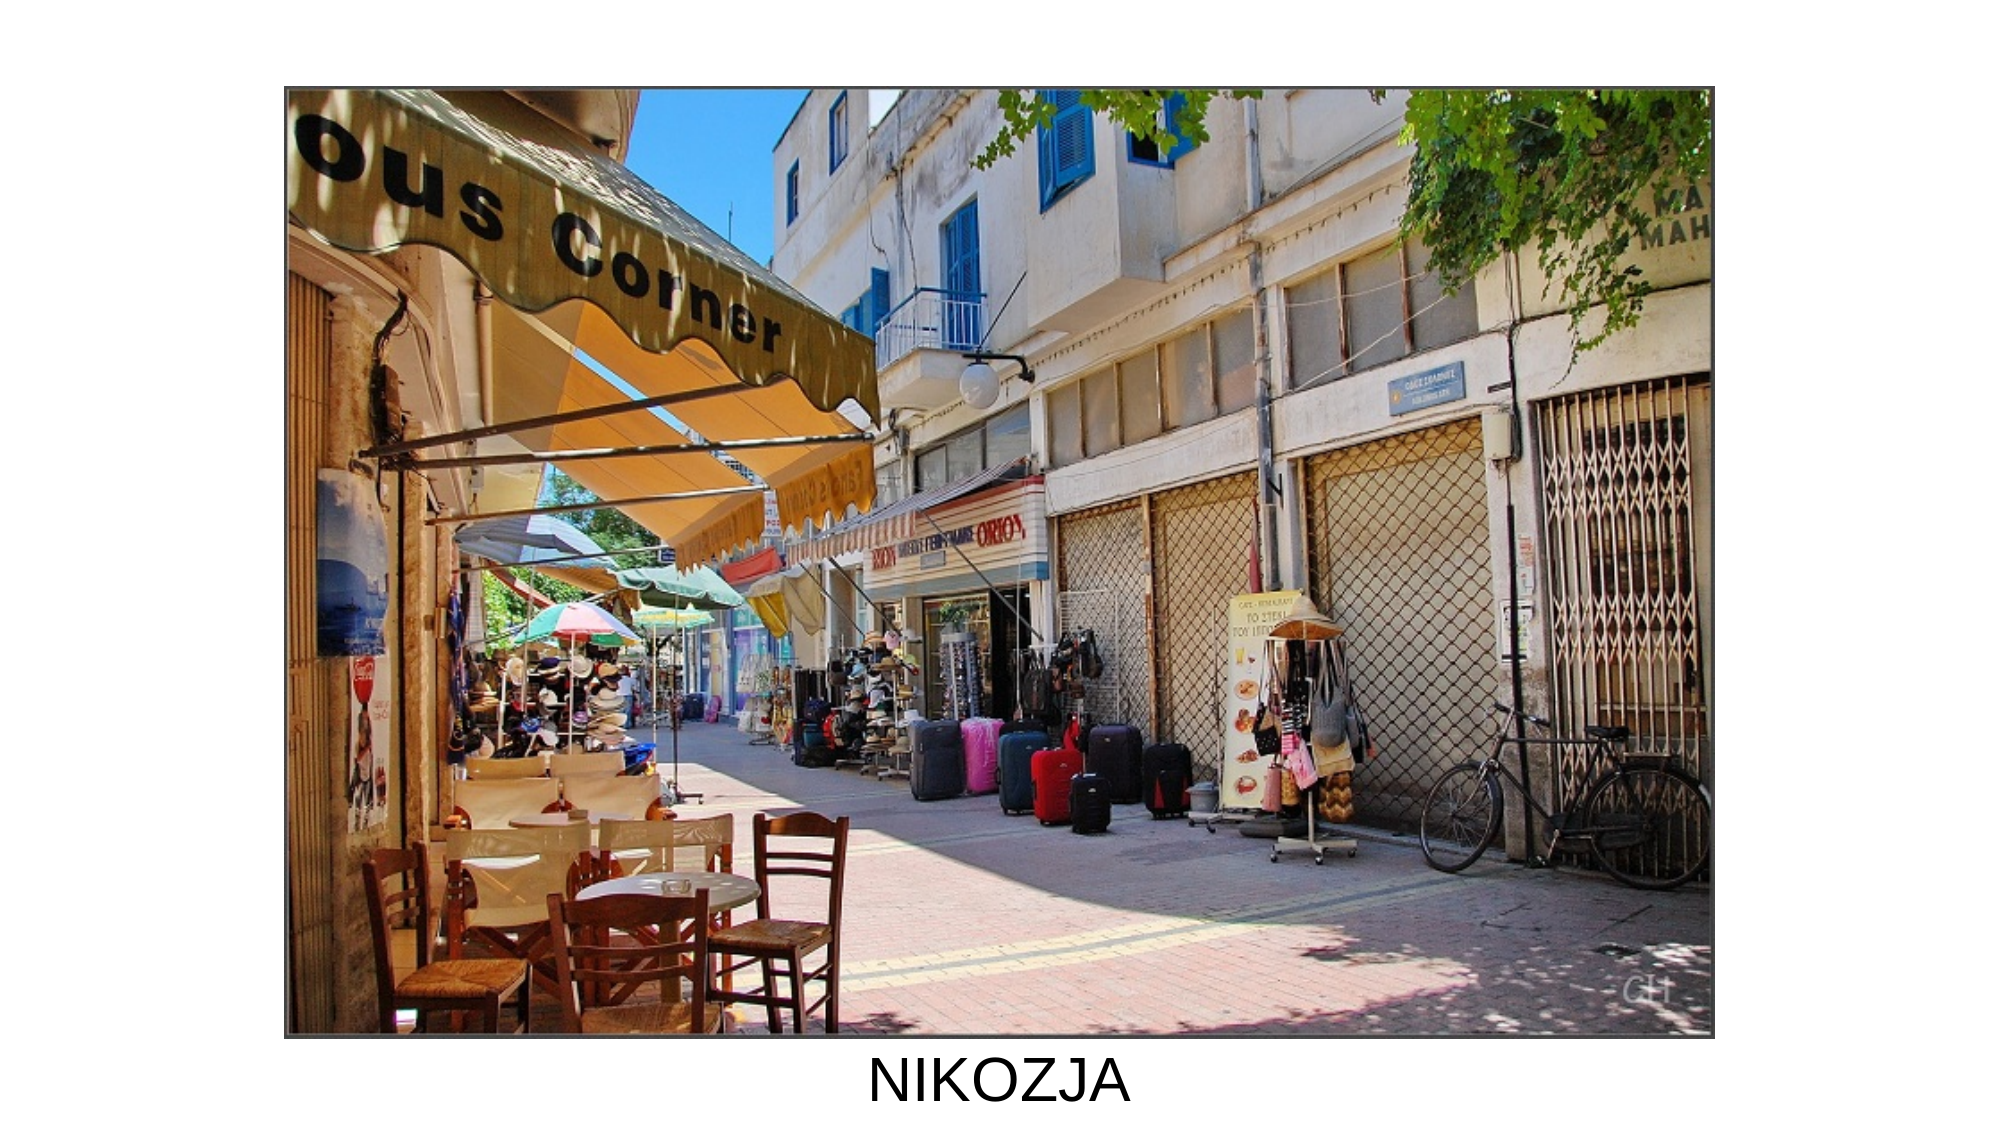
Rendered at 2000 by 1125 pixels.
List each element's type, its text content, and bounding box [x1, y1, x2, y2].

picture [284, 86, 1715, 1039]
text_box NIKOZJA [604, 1023, 1395, 1125]
